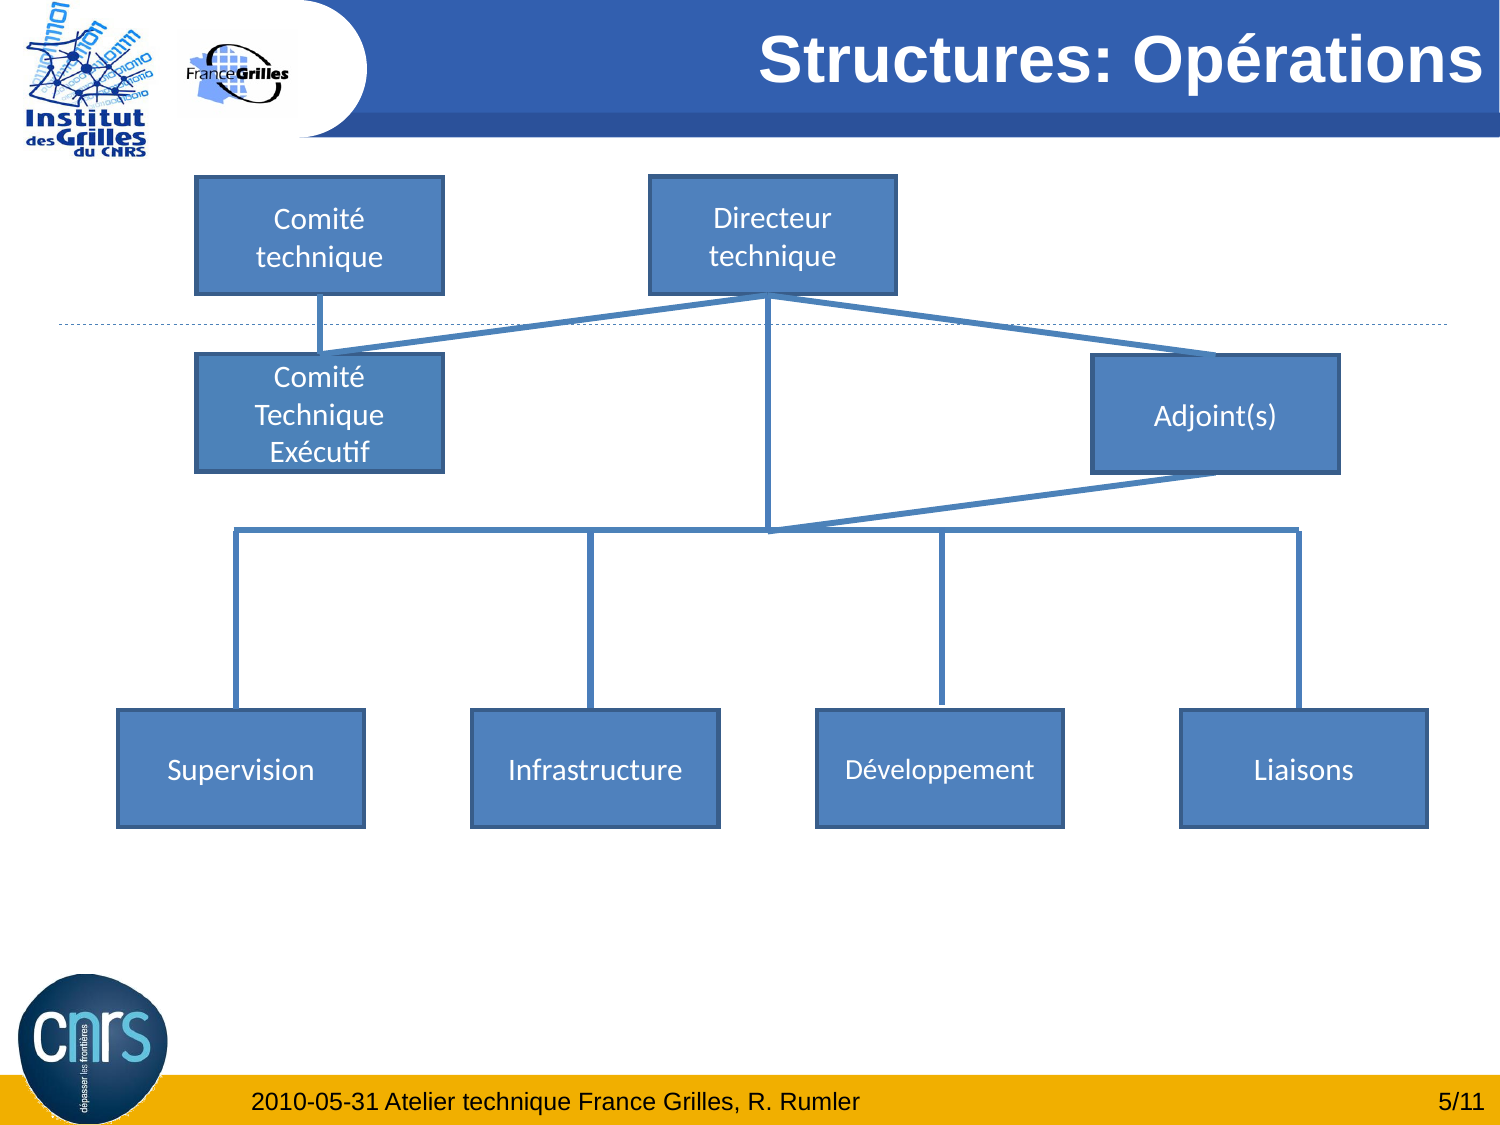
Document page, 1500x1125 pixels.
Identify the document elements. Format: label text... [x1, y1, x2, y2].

text_box 2010-05-31 Atelier technique France Grilles, R. Rumler [236, 1080, 1270, 1124]
picture [0, 0, 298, 159]
text_box Adjoint(s) [1092, 355, 1339, 473]
text_box <numéro>/11 [1299, 1080, 1500, 1124]
text_box Supervision [118, 709, 365, 827]
text_box Comité Technique Exécutif [196, 354, 443, 472]
text_box Liaisons [1181, 709, 1428, 827]
text_box Développement [816, 709, 1063, 827]
picture [17, 974, 168, 1125]
text_box Directeur technique [649, 176, 896, 294]
title Structures: Opérations [395, 0, 1500, 152]
text_box Infrastructure [472, 709, 719, 827]
text_box Comité technique [196, 177, 443, 295]
